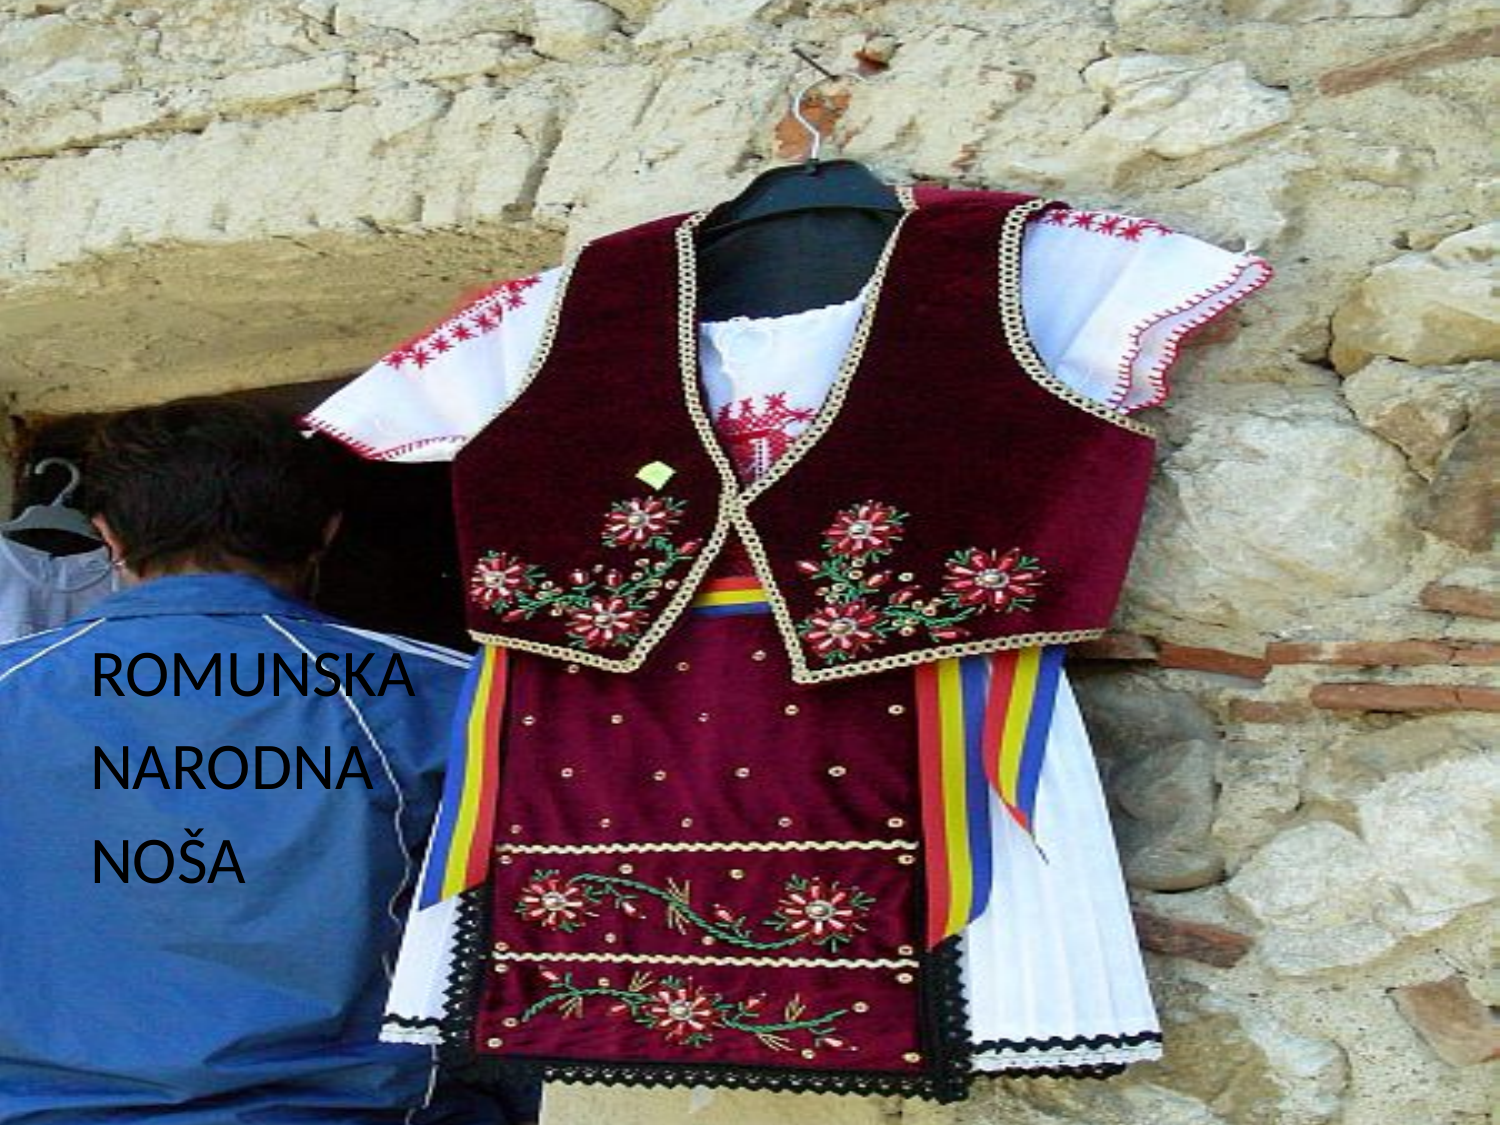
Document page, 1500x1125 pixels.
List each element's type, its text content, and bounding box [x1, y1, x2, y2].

picture [0, 0, 1500, 1125]
list ROMUNSKA NARODNA NOŠA [75, 262, 1425, 1005]
